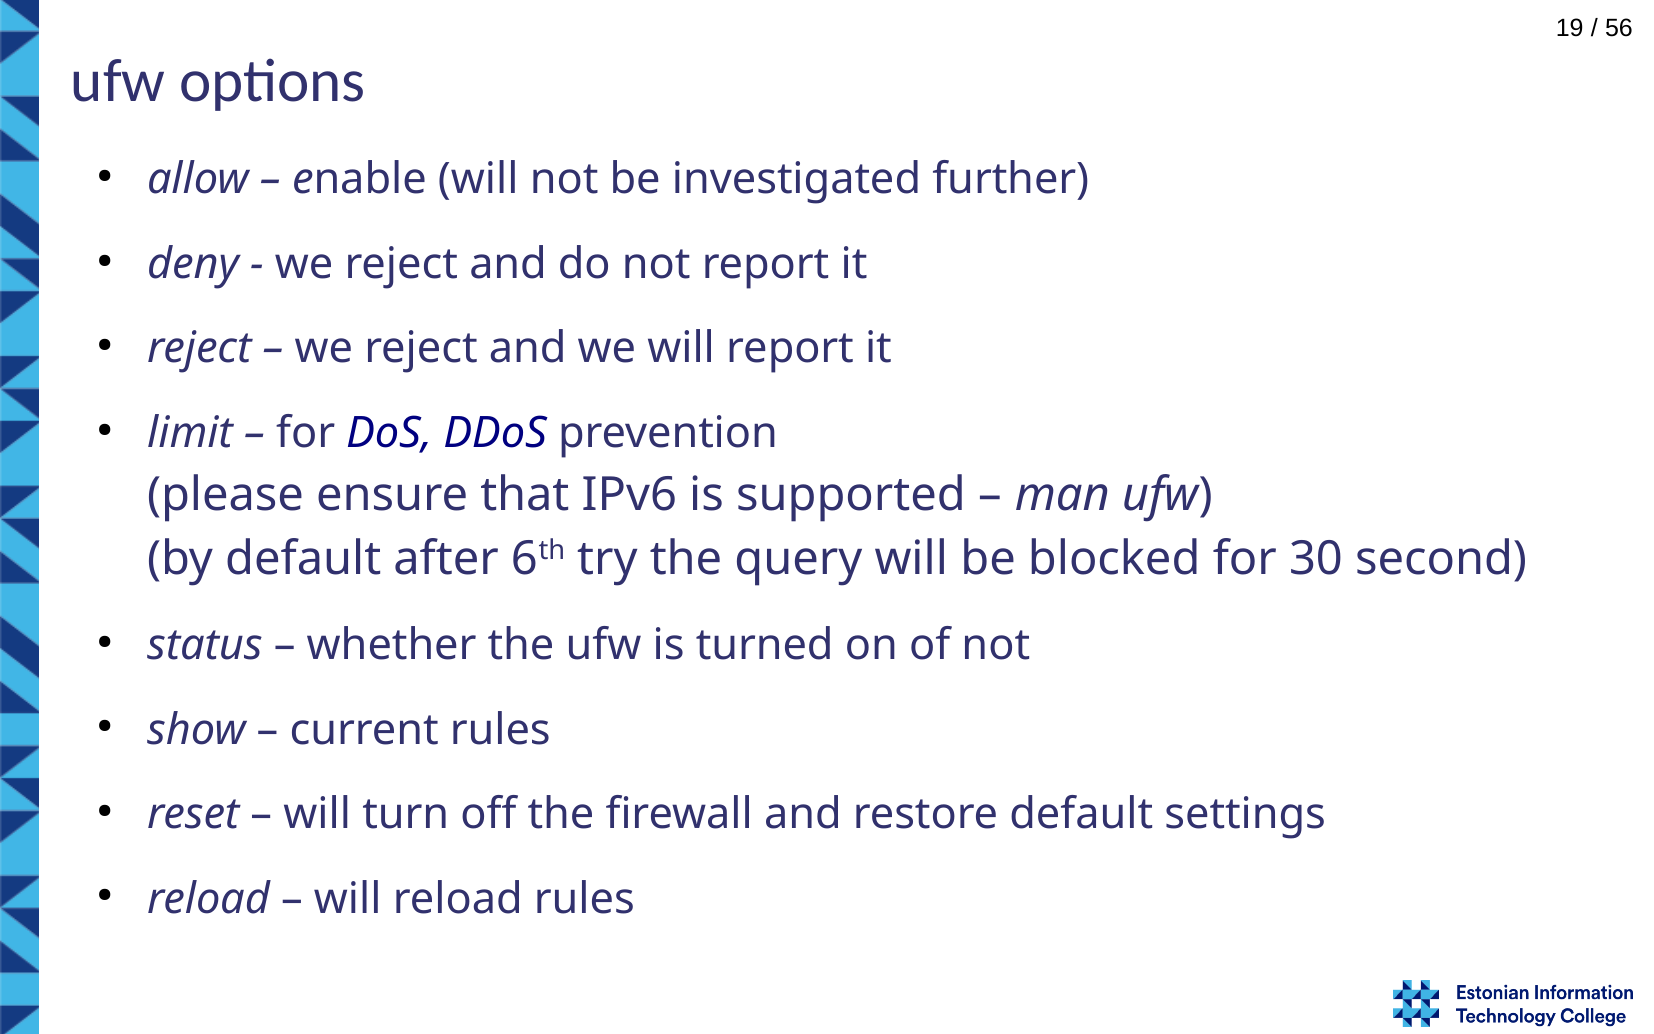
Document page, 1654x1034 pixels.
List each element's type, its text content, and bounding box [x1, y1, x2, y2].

title ufw options [70, 41, 1630, 130]
list allow – enable (will not be investigated further) deny - we reject and do not report it reject – we reject and we will report it limit – for DoS, DDoS prevention (please ensure that IPv6 is supported – man ufw) (by default after 6th try the query will be blocked for 30 second) status – whether the ufw is turned on of not show – current rules reset – will turn off the firewall and restore default settings reload – will reload rules [80, 147, 1536, 940]
picture [1393, 980, 1633, 1027]
